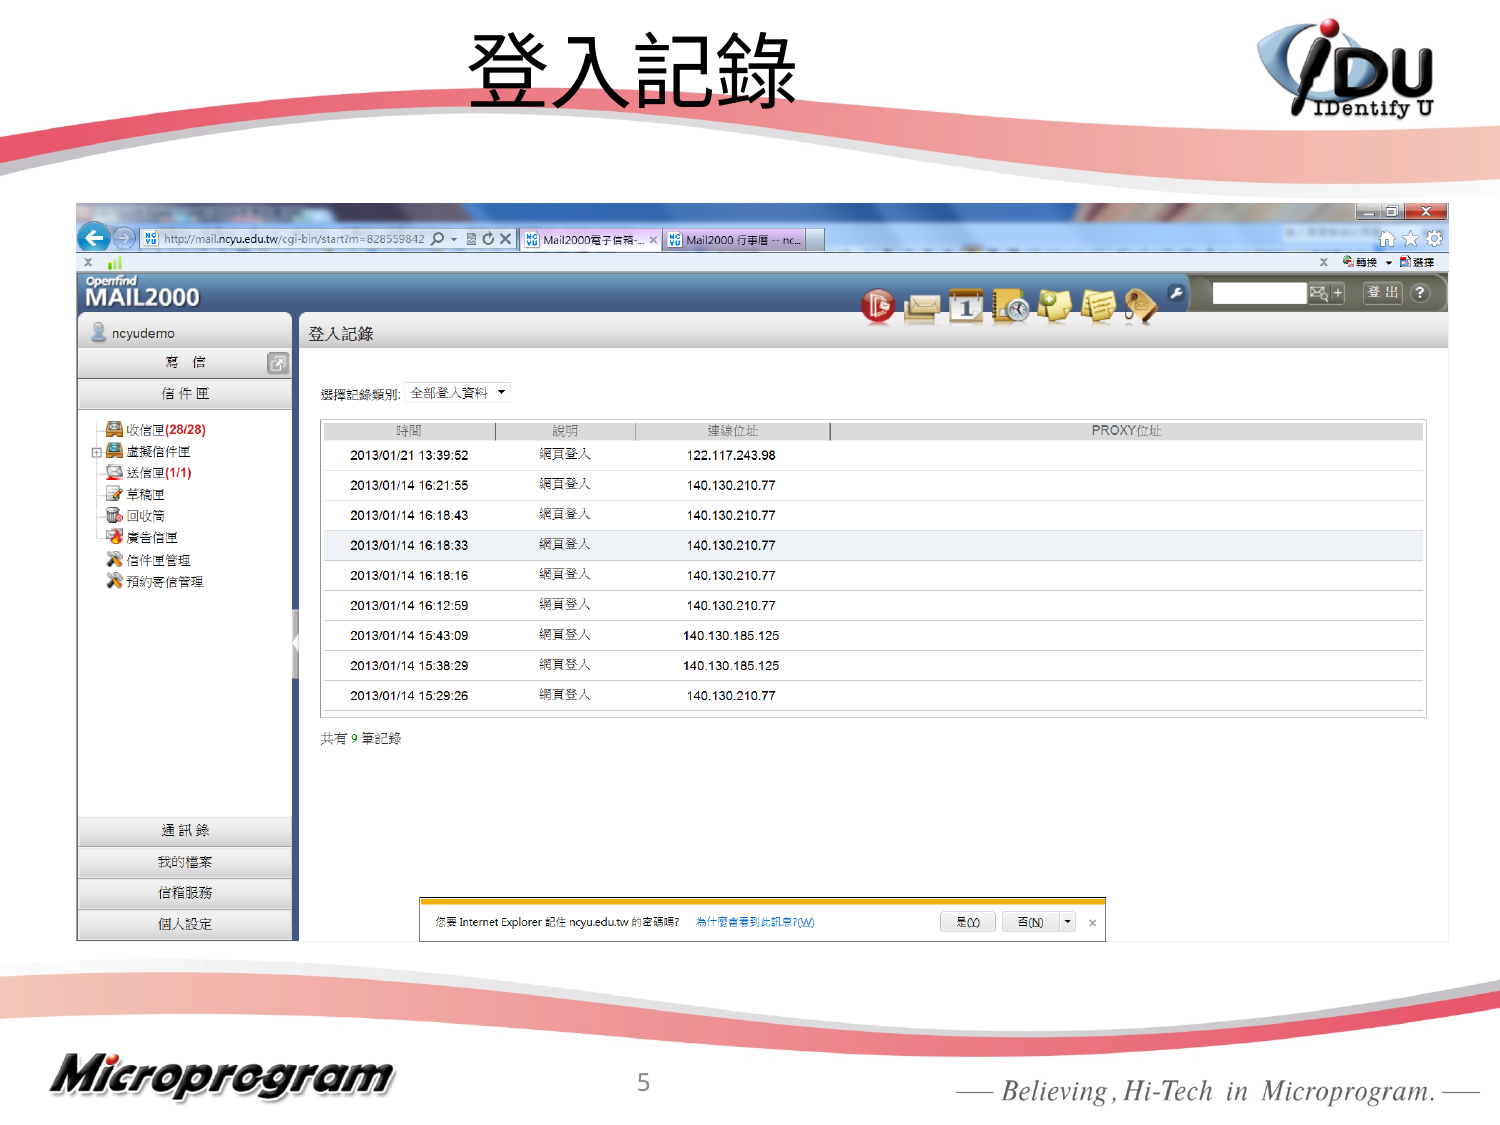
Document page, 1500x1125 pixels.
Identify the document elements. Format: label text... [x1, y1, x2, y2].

title 登入記錄 [35, 11, 1231, 118]
picture [76, 203, 1449, 942]
text_box [468, 1053, 819, 1114]
